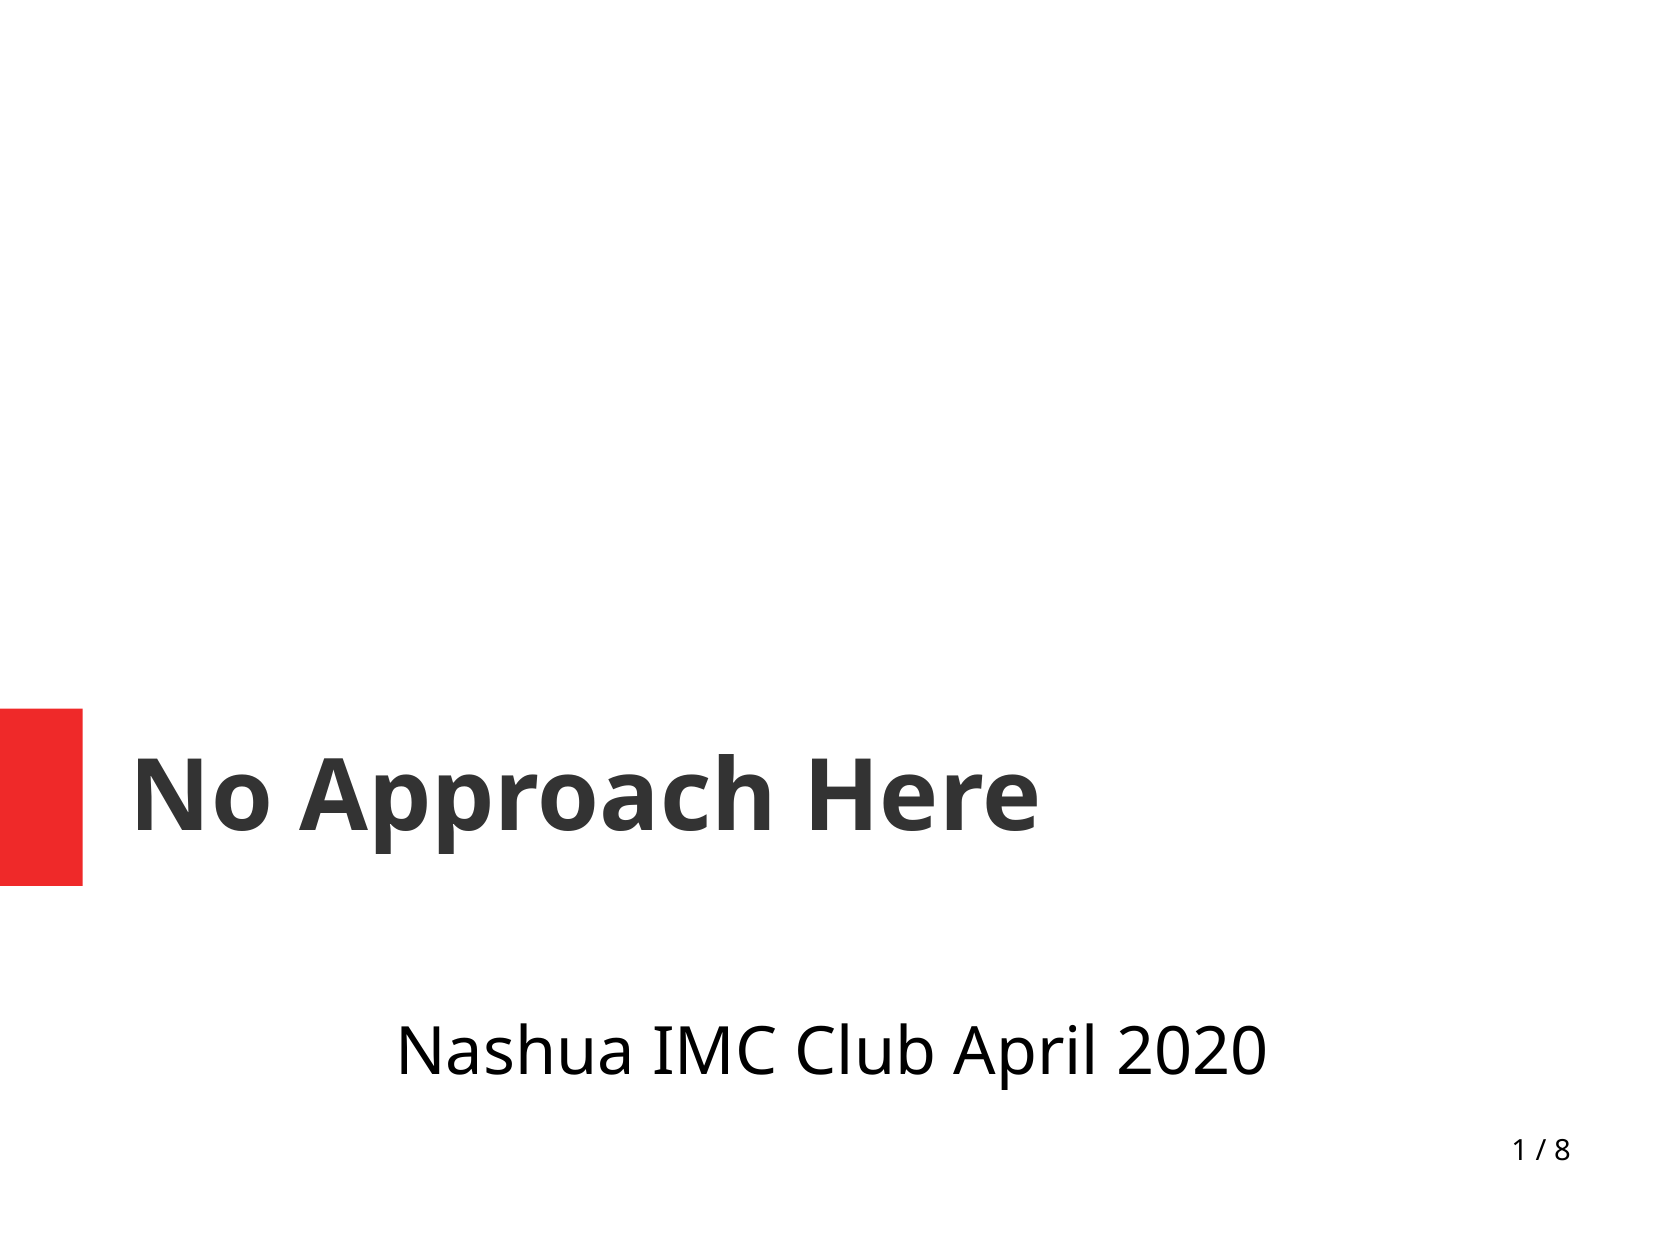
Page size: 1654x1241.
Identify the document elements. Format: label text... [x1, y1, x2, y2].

subtitle Nashua IMC Club April 2020 [129, 968, 1536, 1130]
title No Approach Here [129, 655, 1536, 928]
